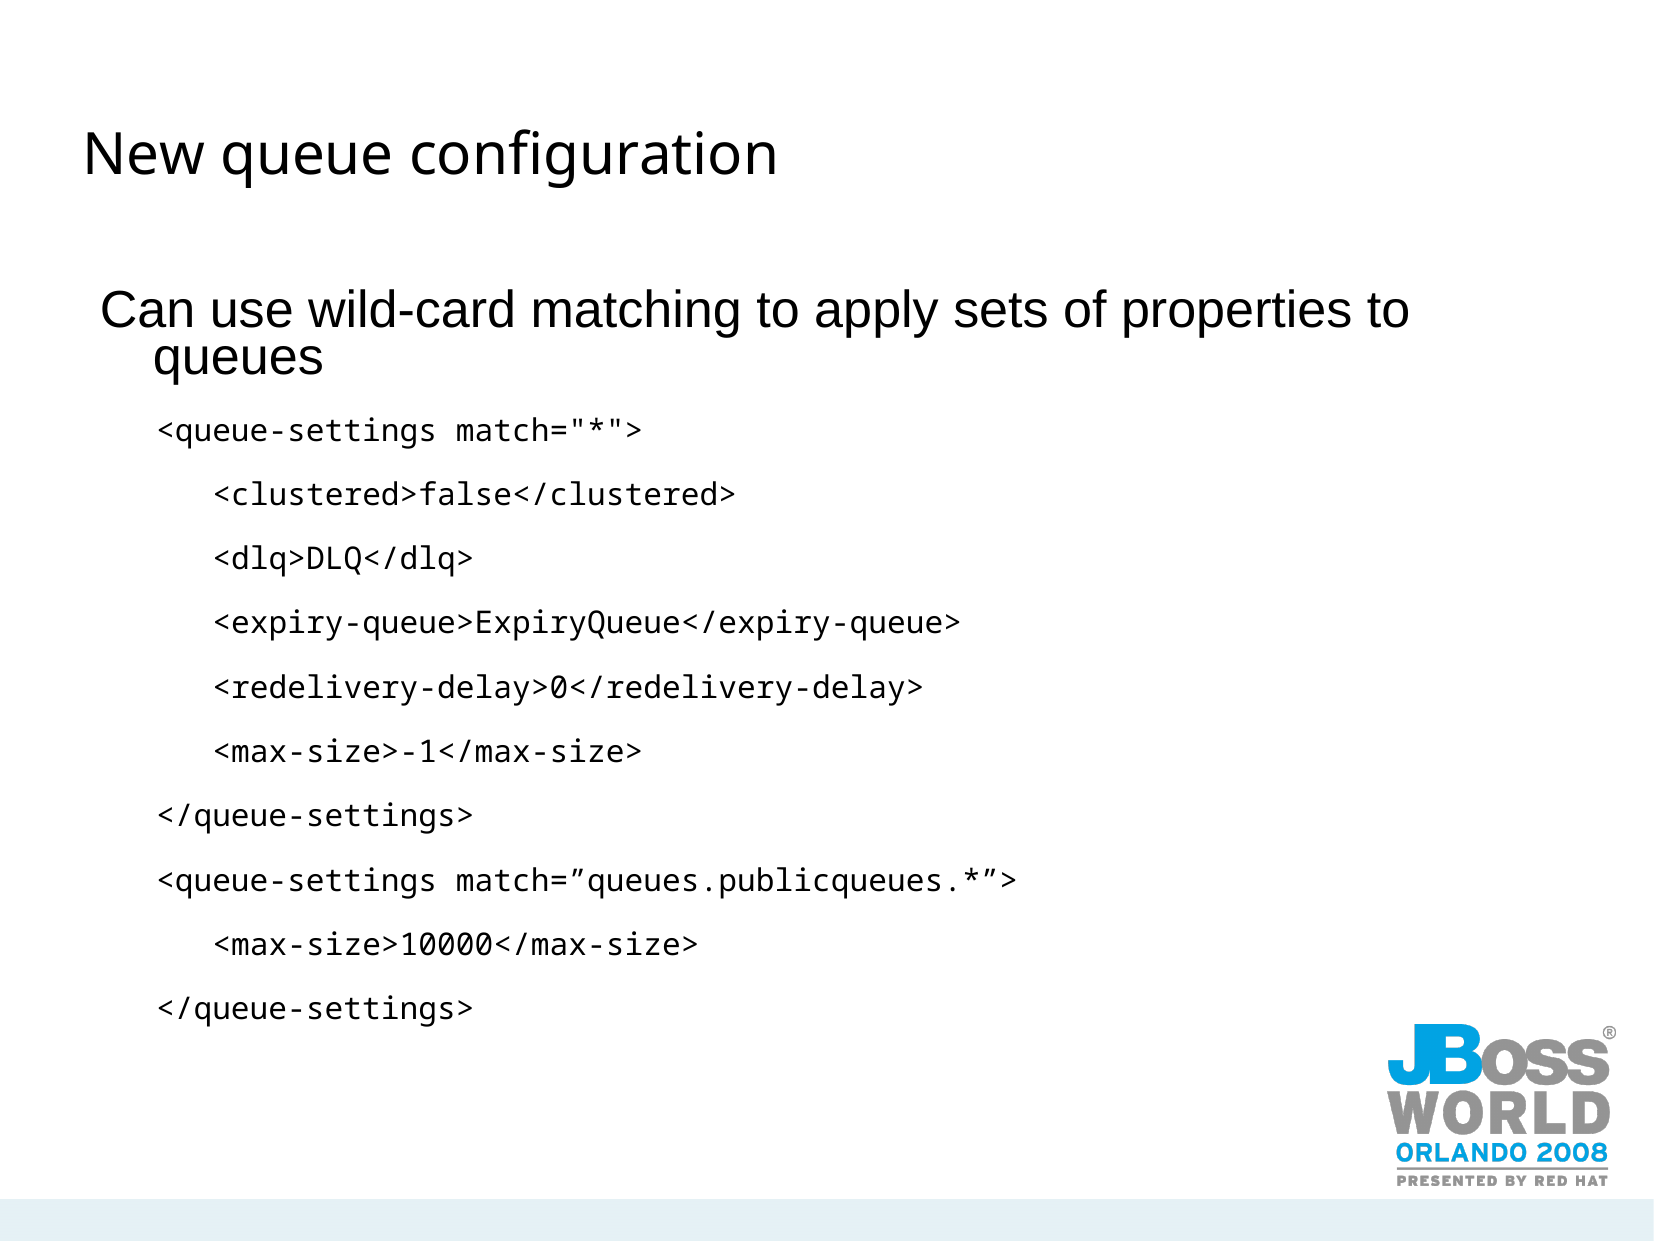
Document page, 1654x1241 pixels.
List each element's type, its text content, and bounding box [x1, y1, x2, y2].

picture [0, 1199, 1654, 1241]
title New queue configuration [82, 56, 1571, 249]
list Can use wild-card matching to apply sets of properties to queues <queue-settings match="*"> <clustered>false</clustered> <dlq>DLQ</dlq> <expiry-queue>ExpiryQueue</expiry-queue> <redelivery-delay>0</redelivery-delay> <max-size>-1</max-size> </queue-settings> <queue-settings match=”queues.publicqueues.*”> <max-size>10000</max-size> </queue-settings> [82, 290, 1571, 1094]
picture [1387, 1024, 1616, 1186]
